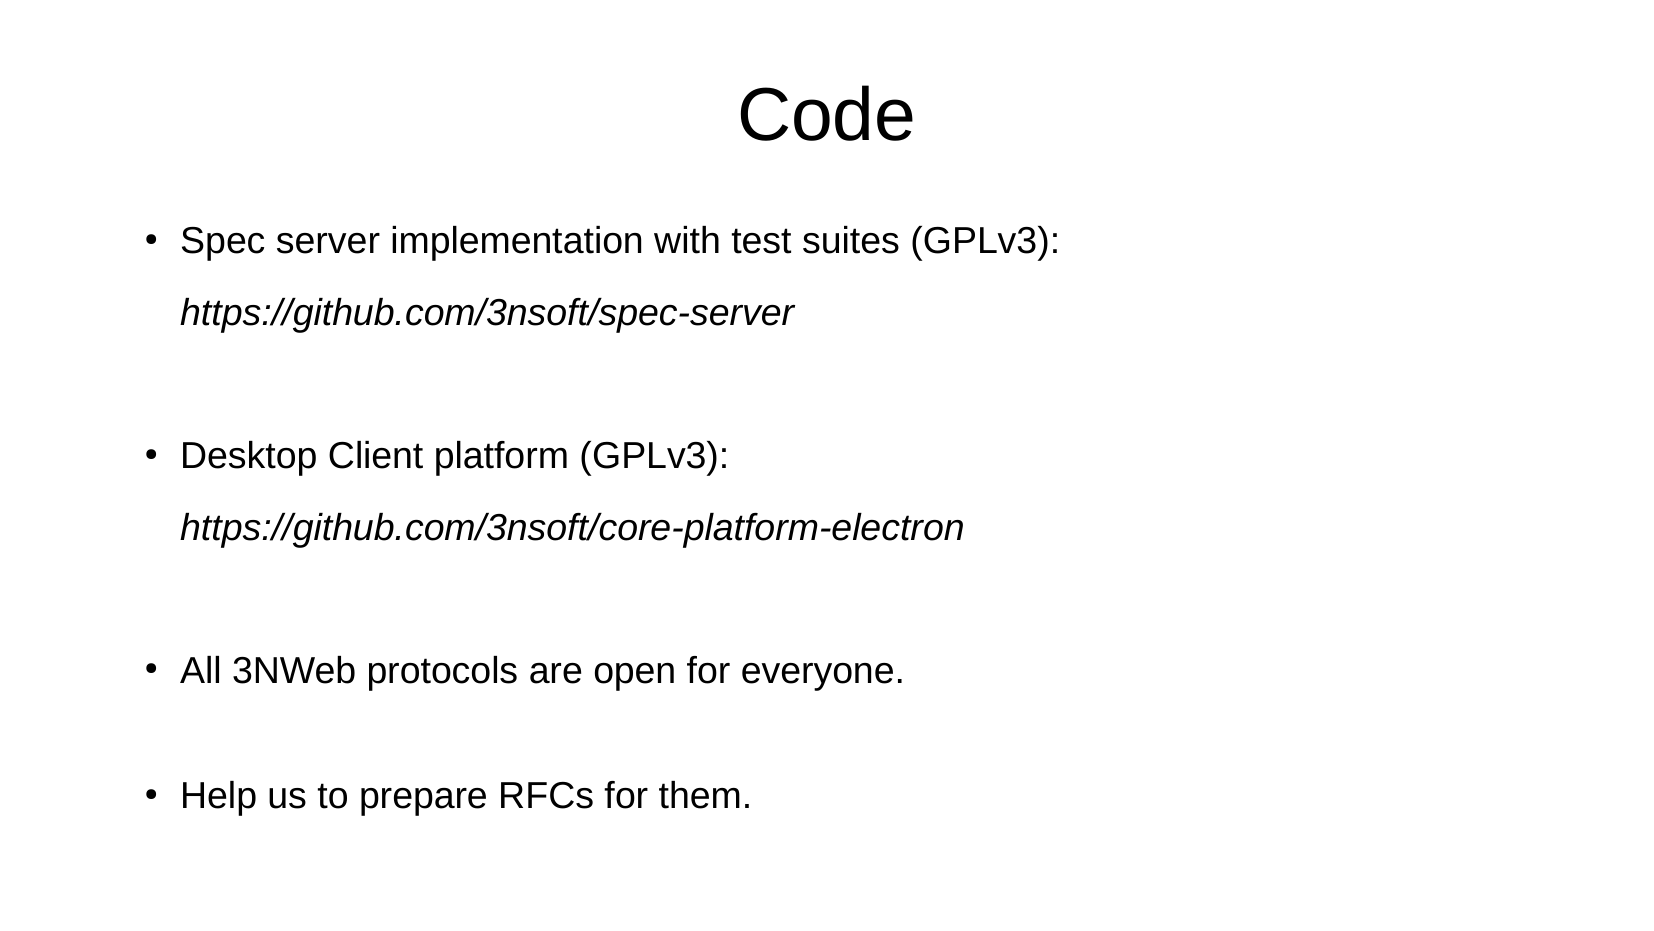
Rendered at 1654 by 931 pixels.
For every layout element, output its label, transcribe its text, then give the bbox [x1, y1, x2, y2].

title Code [82, 37, 1571, 193]
text_box Spec server implementation with test suites (GPLv3): https://github.com/3nsoft/spec-server Desktop Client platform (GPLv3): https://github.com/3nsoft/core-platform-electron All 3NWeb protocols are open for everyone. Help us to prepare RFCs for them. [129, 212, 1501, 825]
